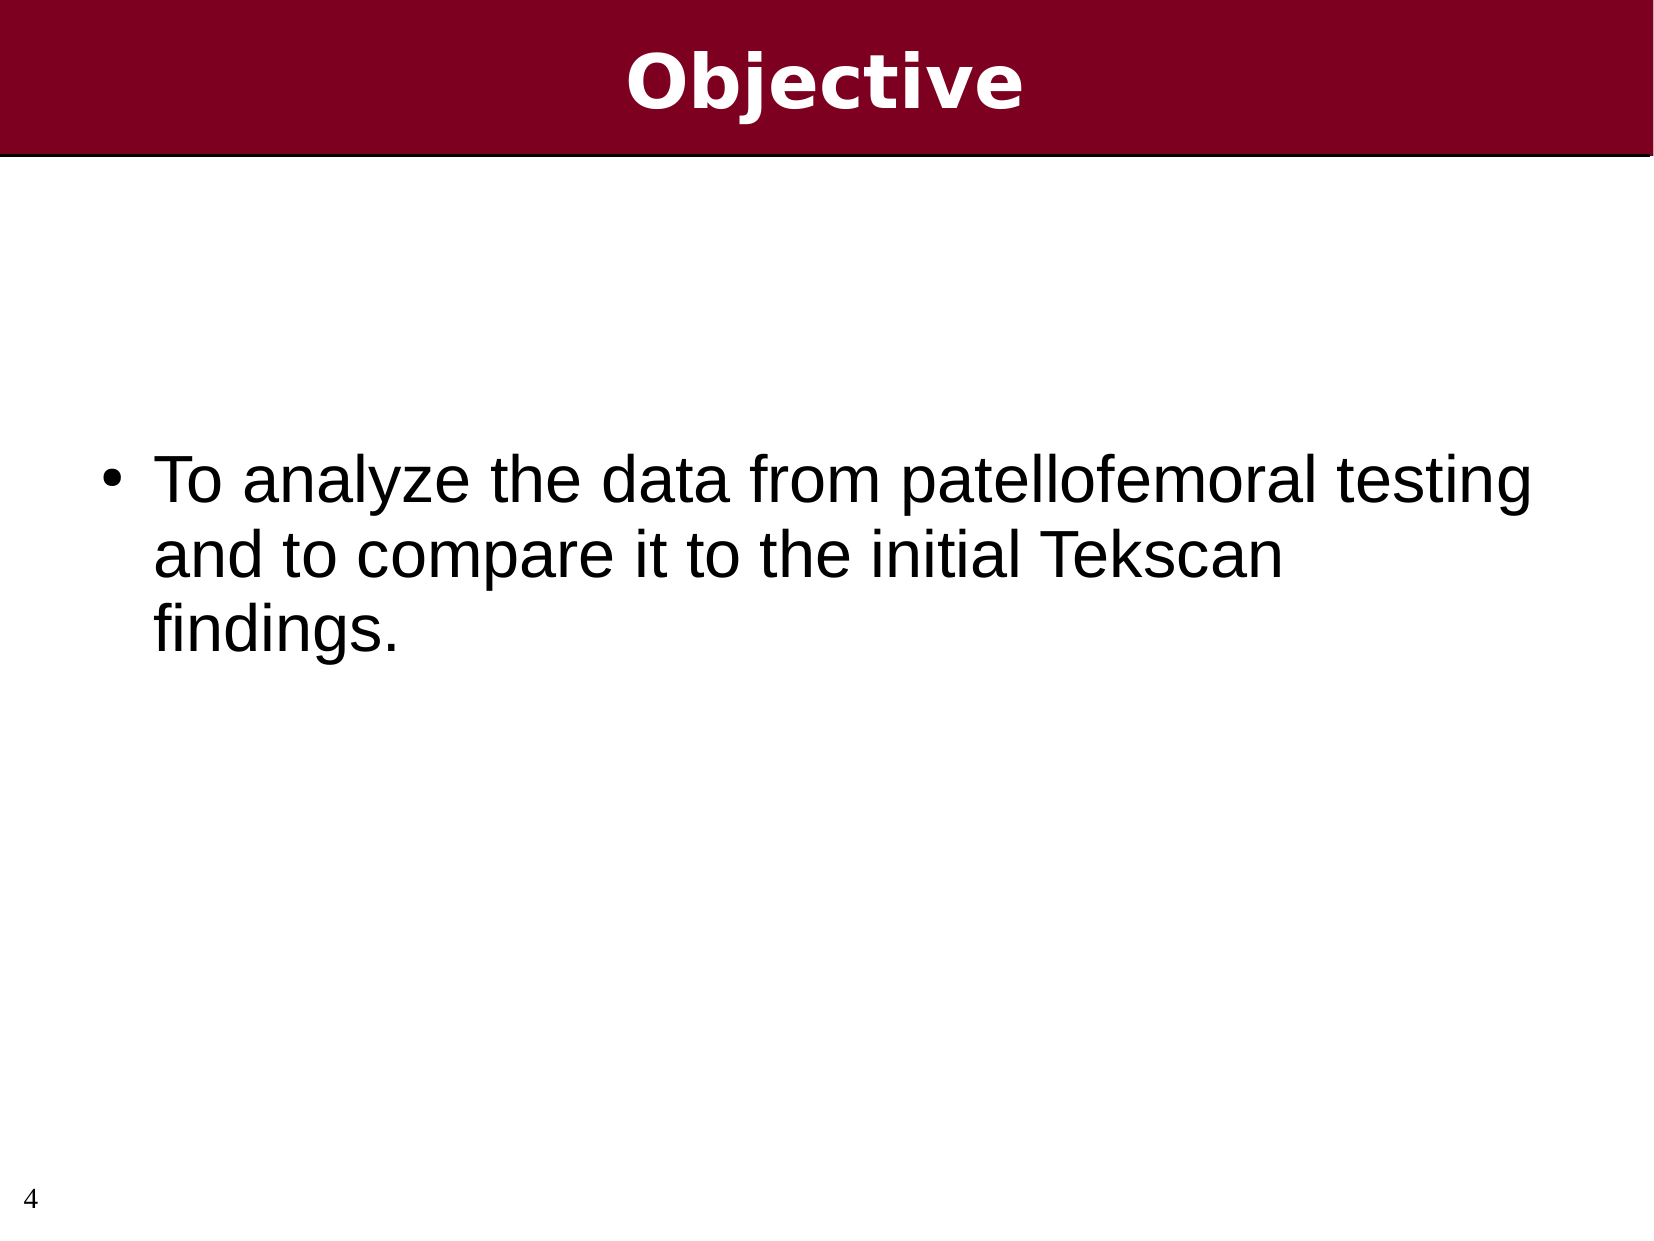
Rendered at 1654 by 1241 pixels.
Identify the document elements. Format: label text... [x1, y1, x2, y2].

text_box Objective [0, 31, 1651, 134]
text_box [0, 0, 1654, 156]
list To analyze the data from patellofemoral testing and to compare it to the initial Tekscan findings. [82, 337, 1538, 1057]
